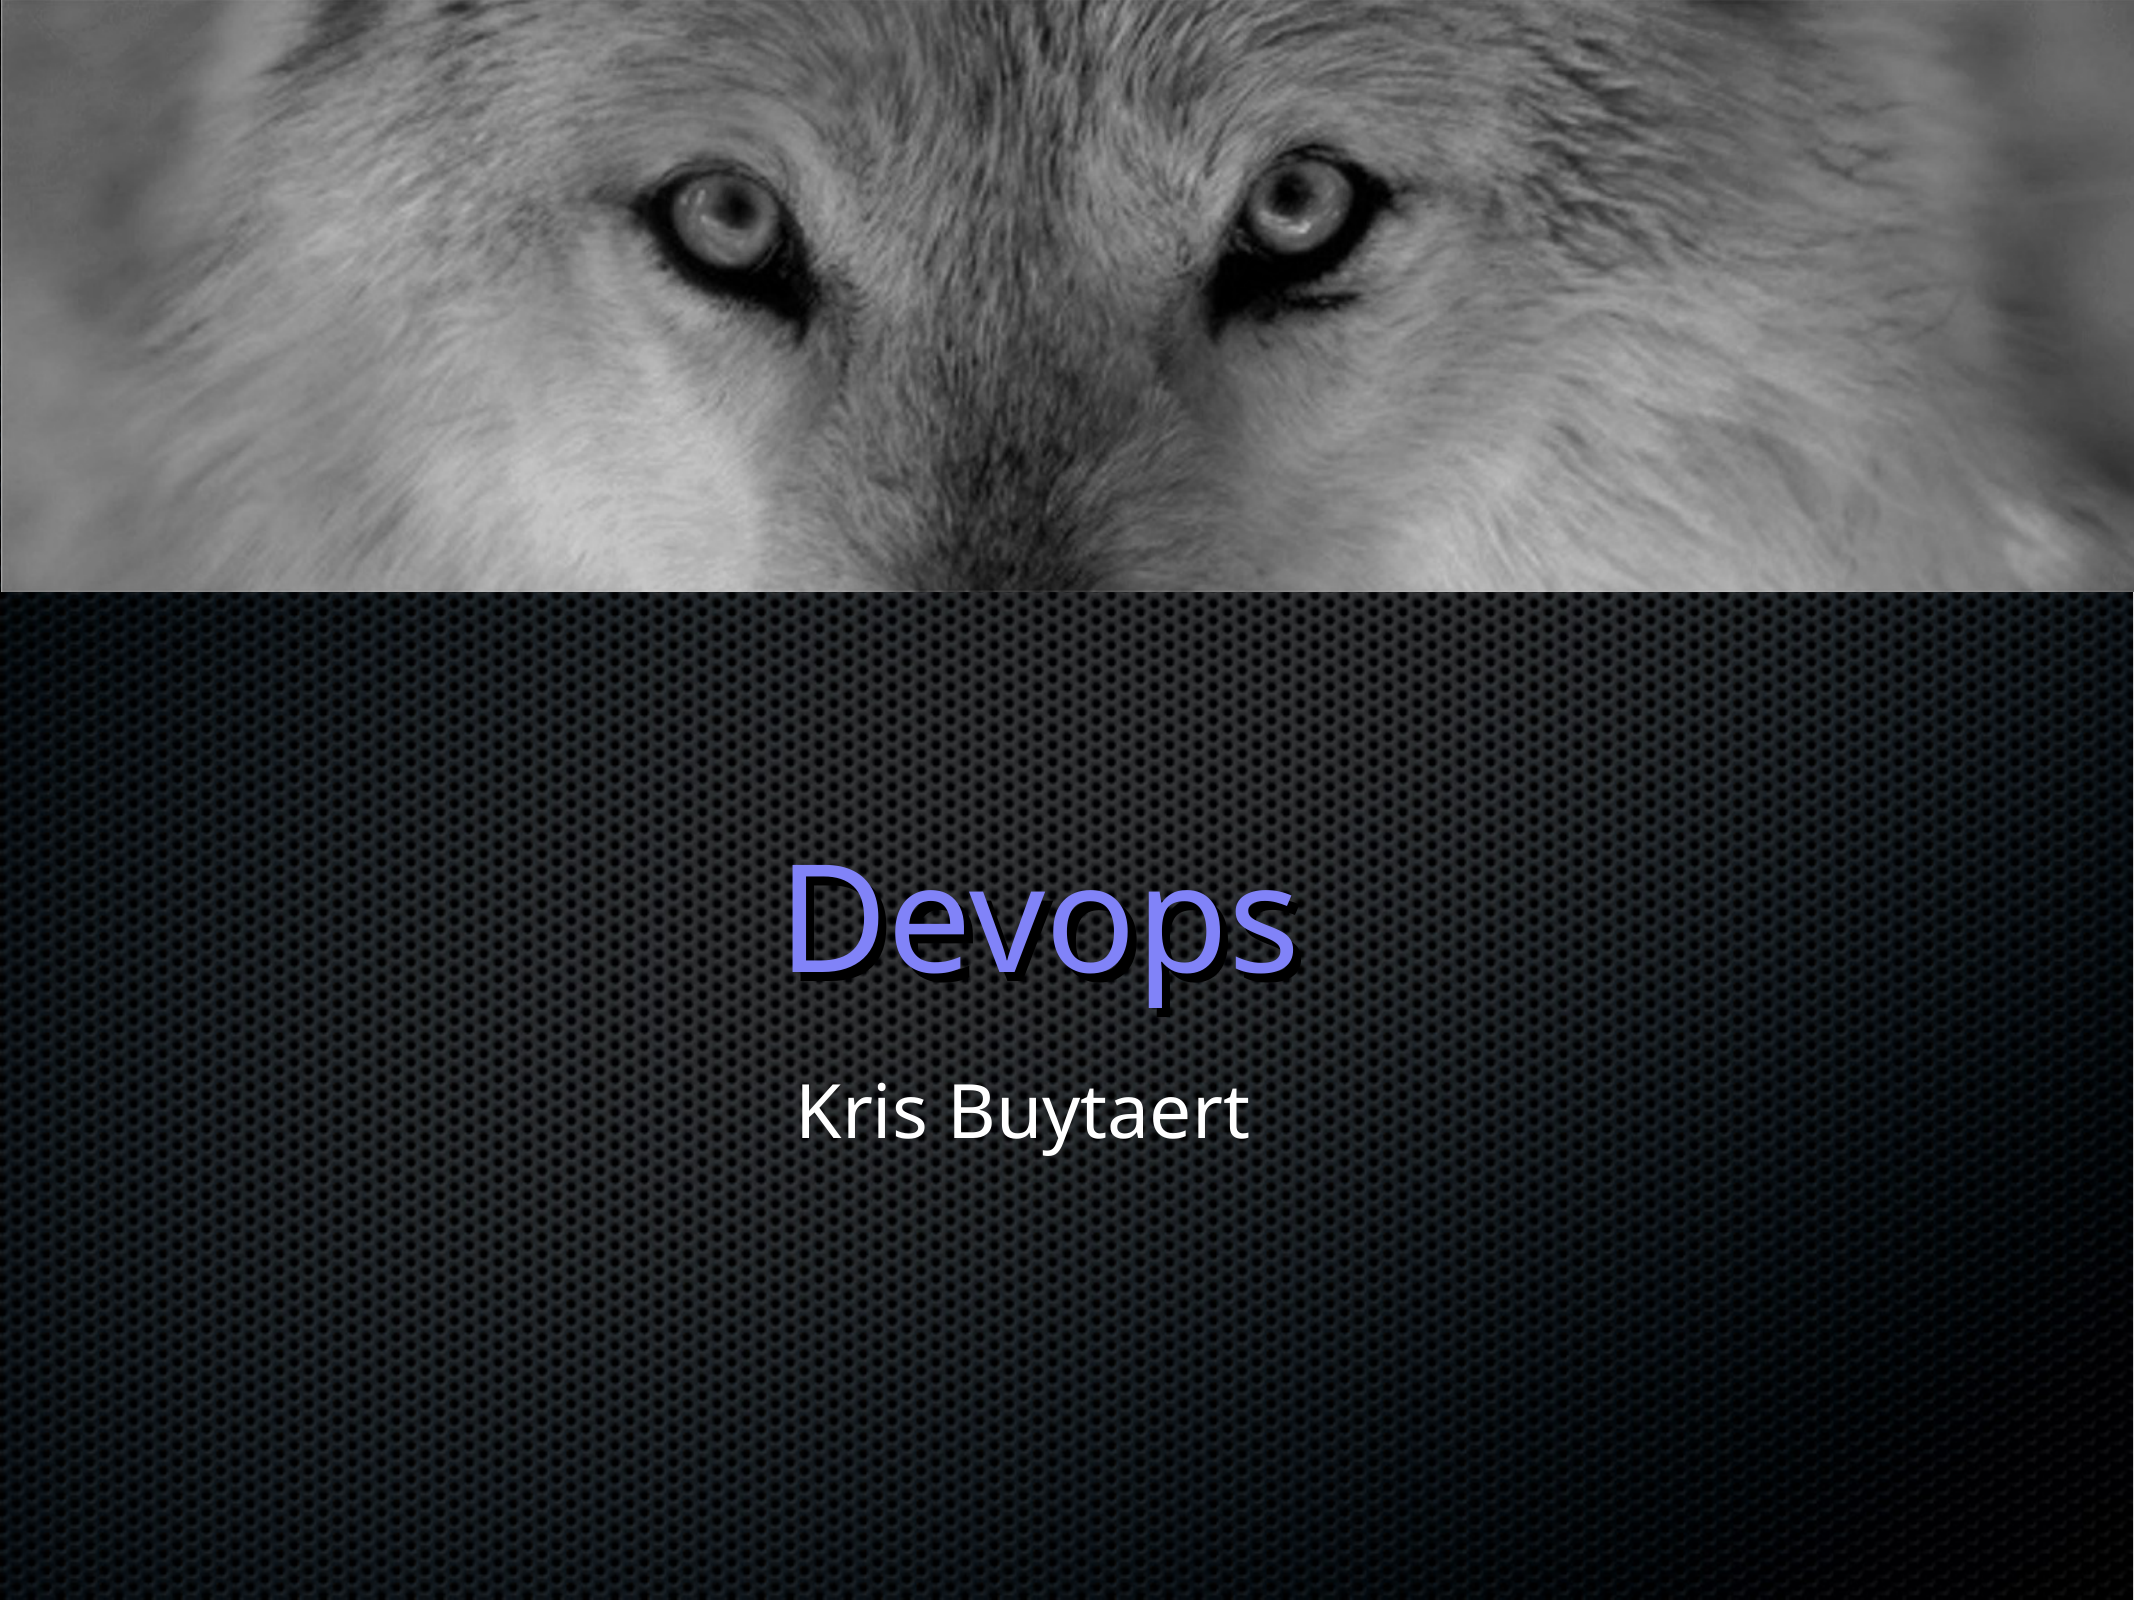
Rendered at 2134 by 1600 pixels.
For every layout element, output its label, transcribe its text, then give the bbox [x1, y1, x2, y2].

picture [0, 0, 2134, 1600]
title Devops [112, 594, 1967, 1026]
list Kris Buytaert [95, 1050, 1951, 1544]
